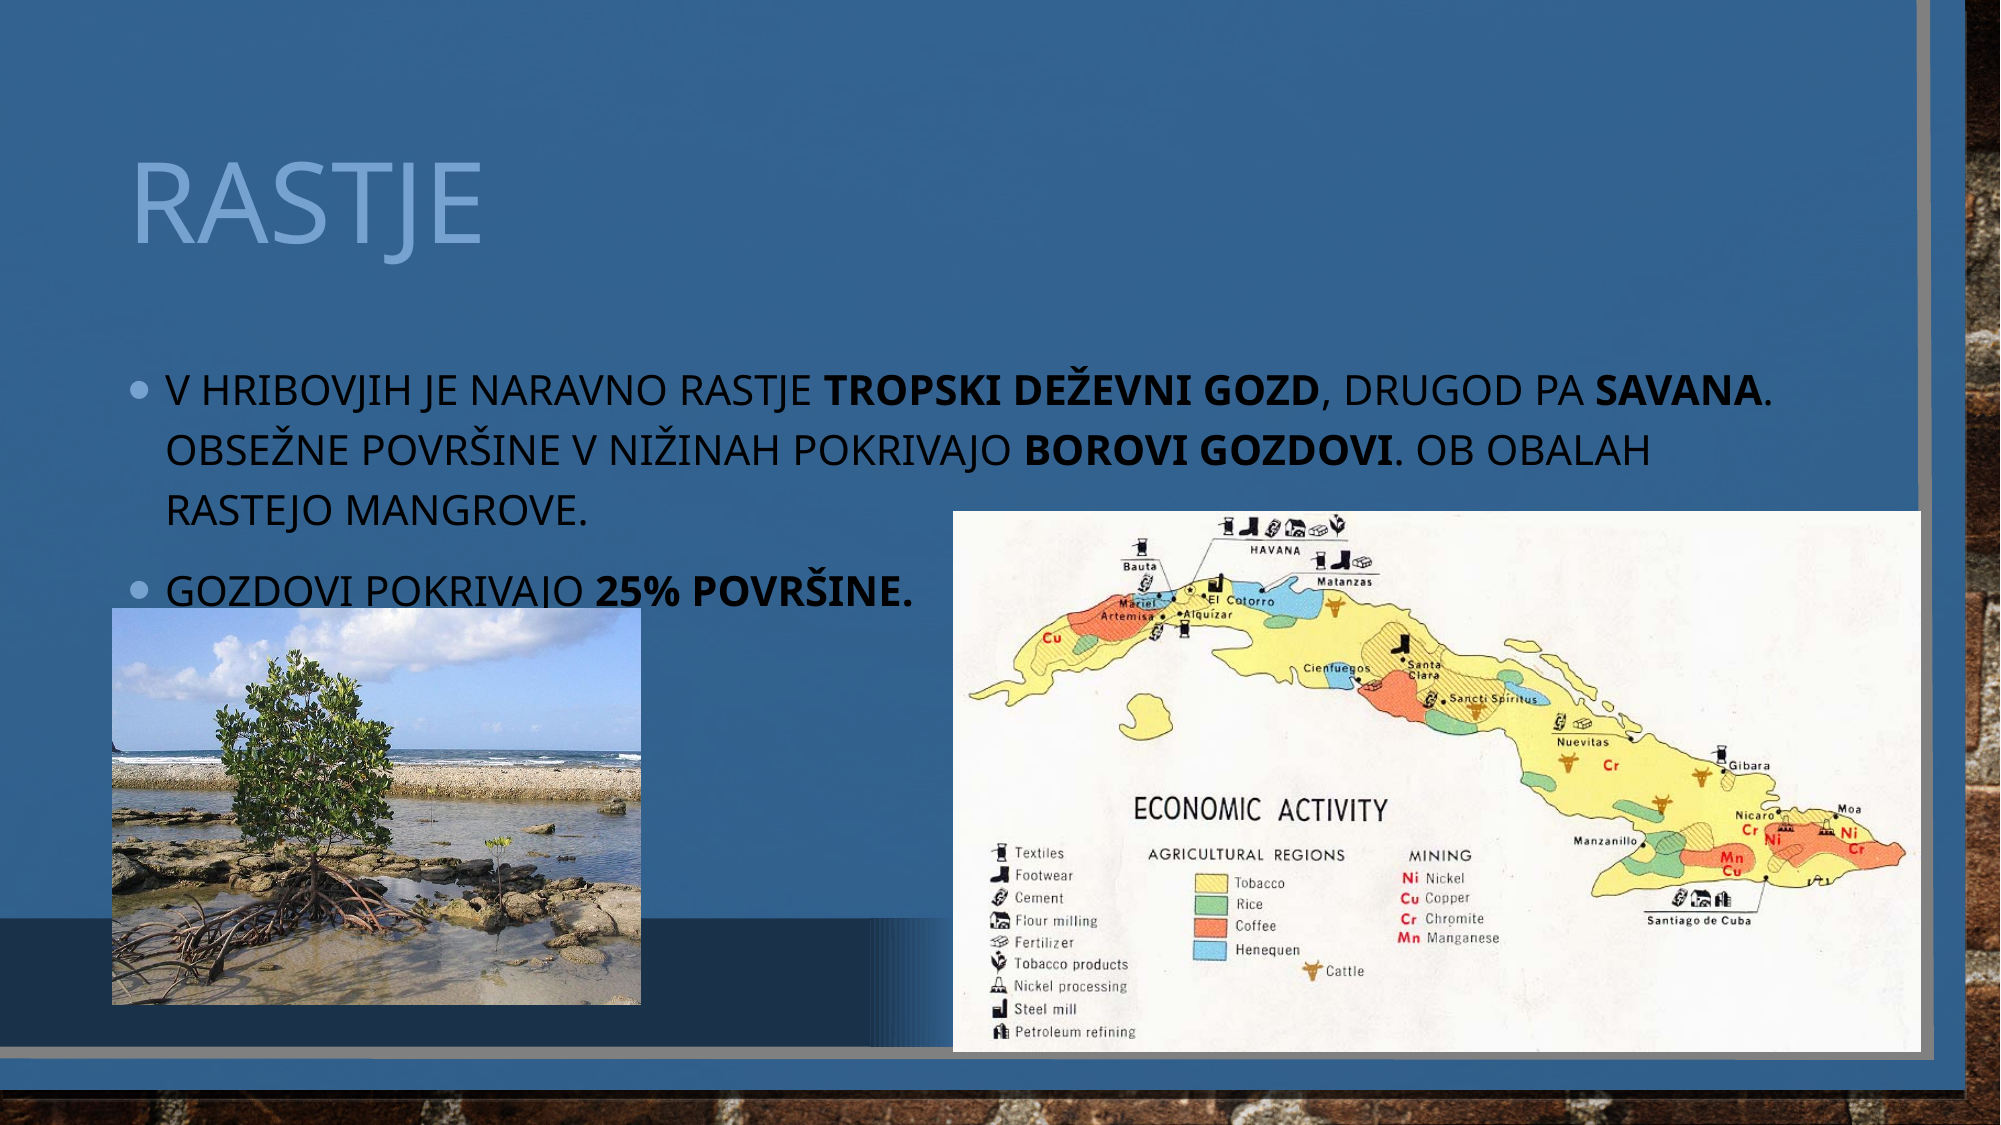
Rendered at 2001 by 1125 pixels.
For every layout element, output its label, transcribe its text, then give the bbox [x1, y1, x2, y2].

title RASTJE [112, 112, 1818, 253]
picture [0, 0, 1921, 1052]
list V hribovjih je naravno rastje tropski deževni gozd, drugod pa savana. Obsežne površine v nižinah pokrivajo borovi gozdovi. Ob obalah rastejo mangrove. Gozdovi pokrivajo 25% površine. [112, 253, 1818, 797]
picture [0, 0, 2001, 1125]
